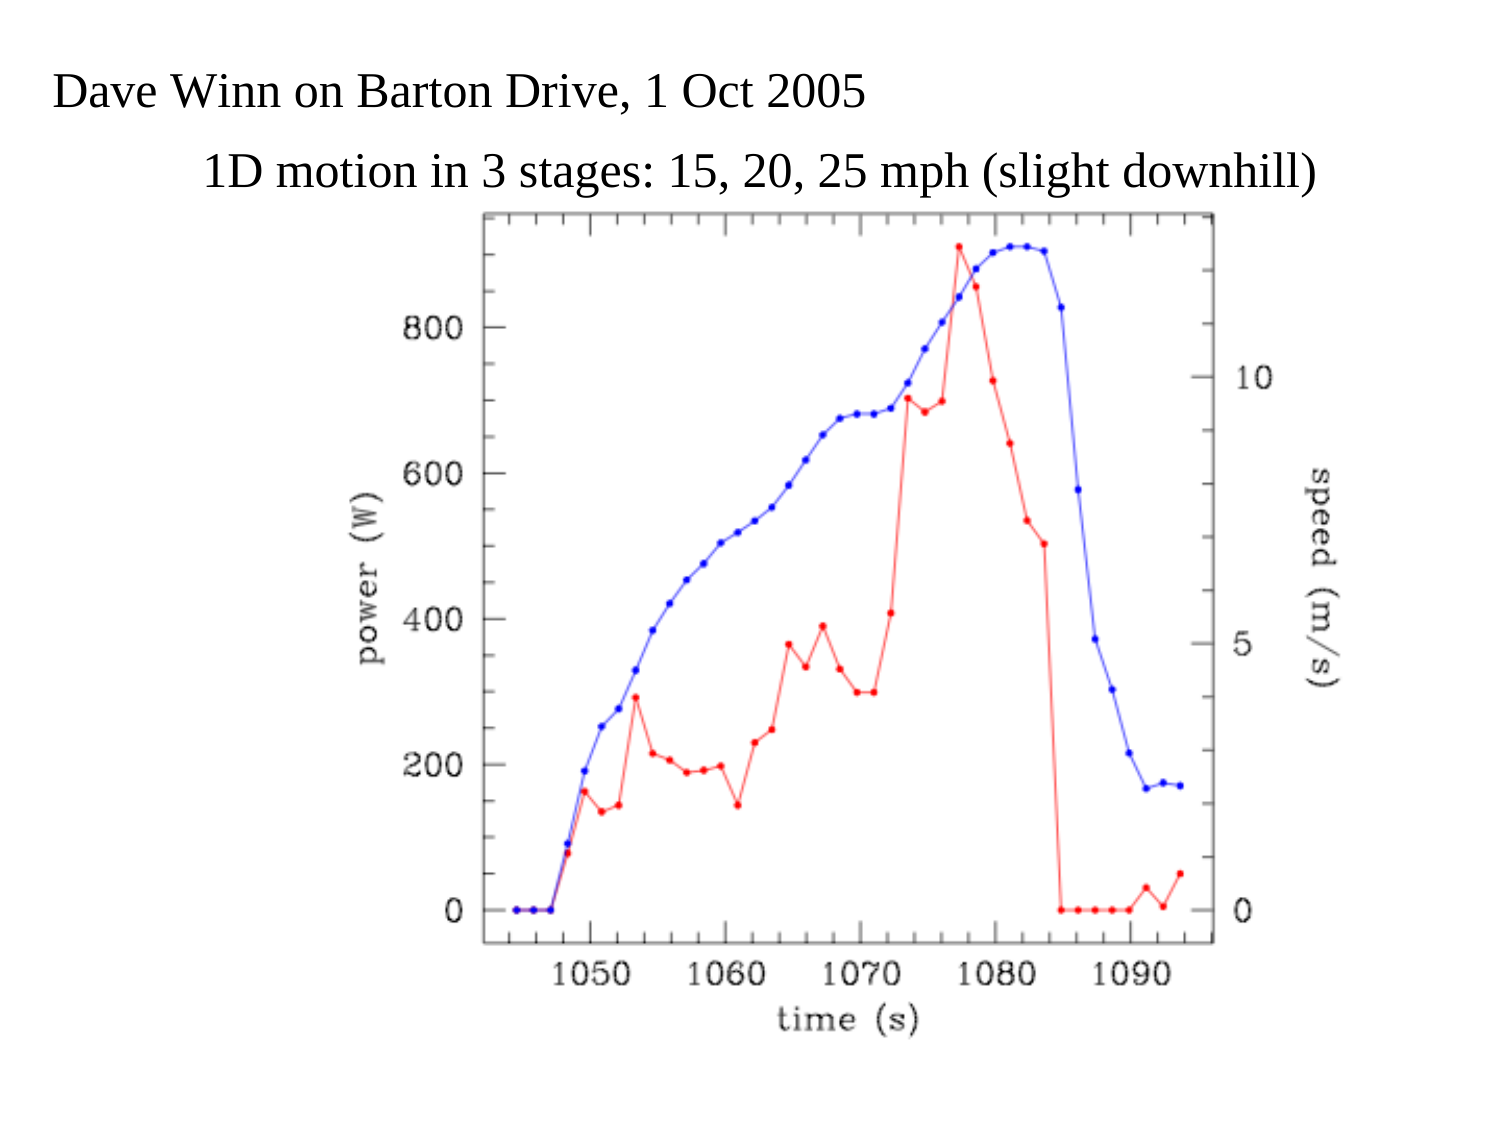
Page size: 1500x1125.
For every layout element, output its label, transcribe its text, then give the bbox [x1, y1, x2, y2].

picture [312, 205, 1363, 1063]
text_box Dave Winn on Barton Drive, 1 Oct 2005 1D motion in 3 stages: 15, 20, 25 mph (slight downhill) [37, 50, 1376, 205]
